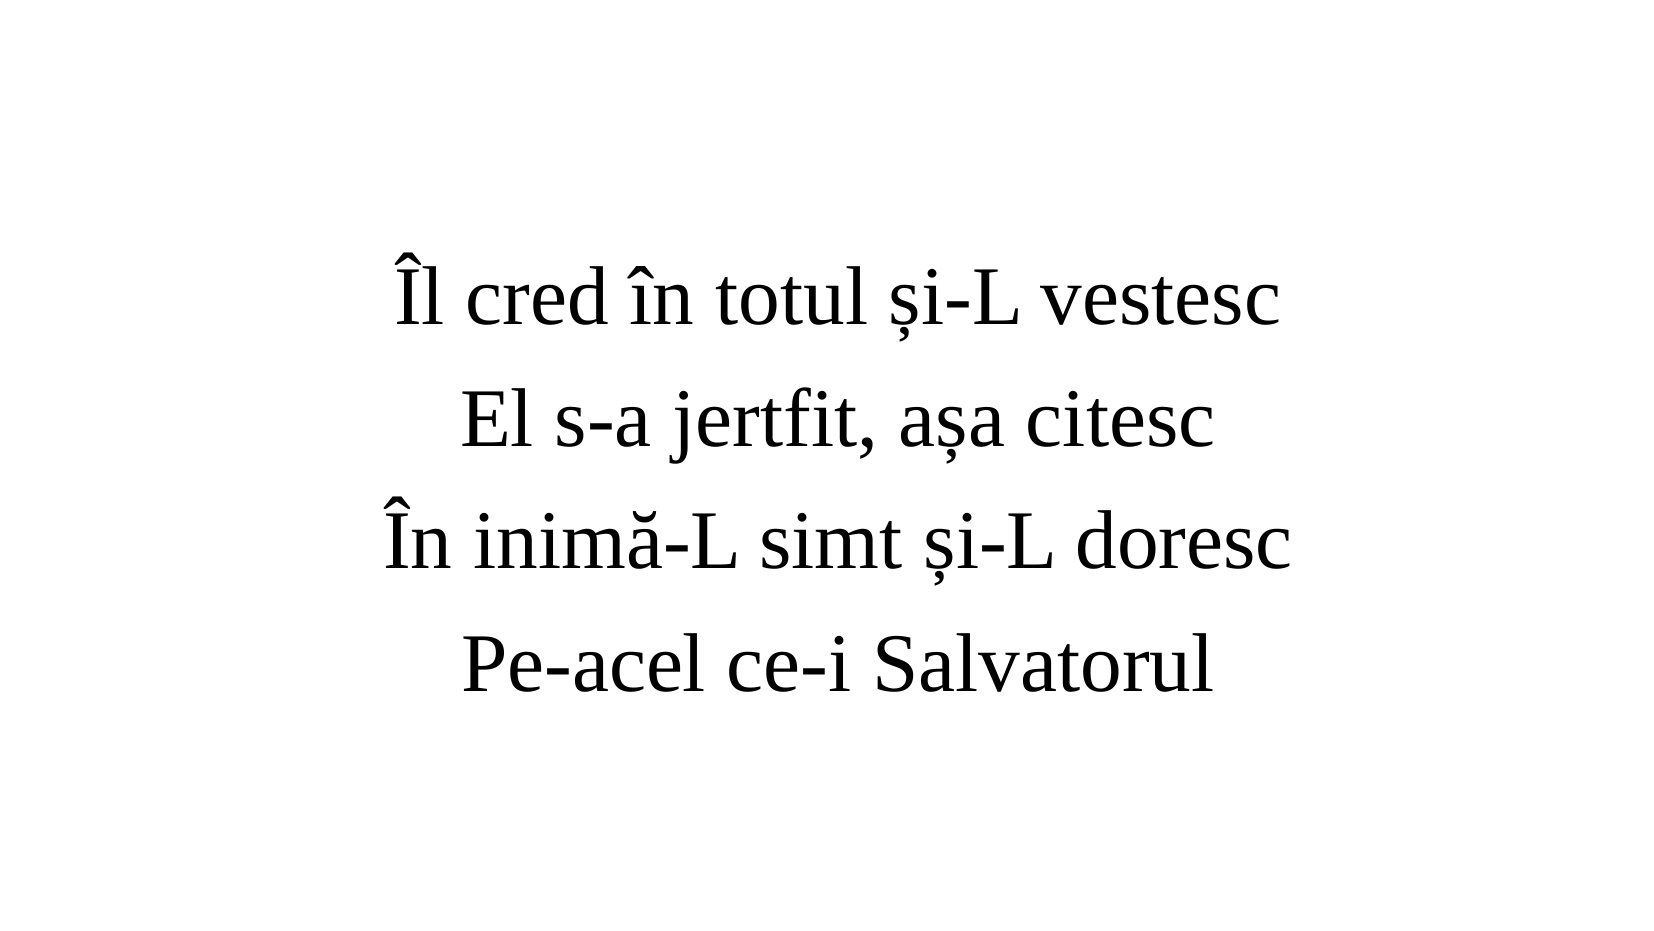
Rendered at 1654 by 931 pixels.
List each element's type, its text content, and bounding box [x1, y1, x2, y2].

subtitle Îl cred în totul și-L vestesc El s-a jertfit, așa citesc În inimă-L simt și-L doresc Pe-acel ce-i Salvatorul [177, 237, 1501, 712]
